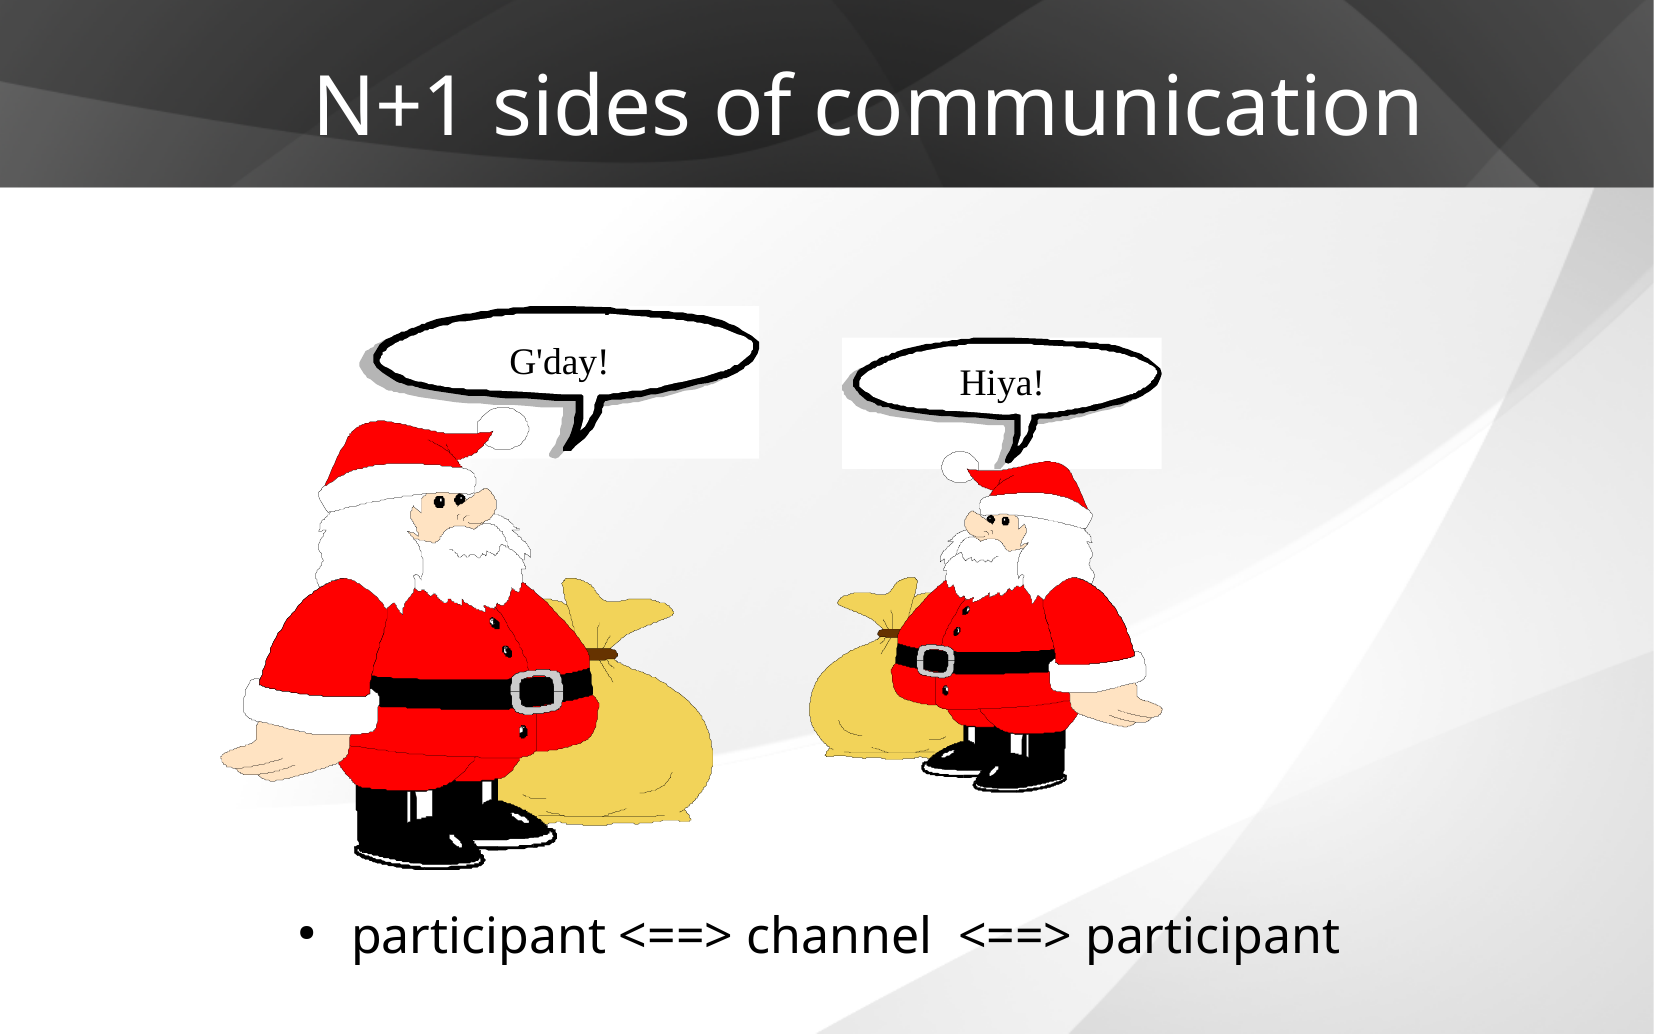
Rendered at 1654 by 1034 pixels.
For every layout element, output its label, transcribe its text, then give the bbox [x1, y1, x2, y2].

text_box G'day! [359, 306, 760, 460]
picture [0, 0, 1654, 1034]
title N+1 sides of communication [124, 0, 1613, 208]
text_box Hiya! [842, 337, 1163, 451]
list participant <==> channel <==> participant [262, 900, 1613, 1013]
